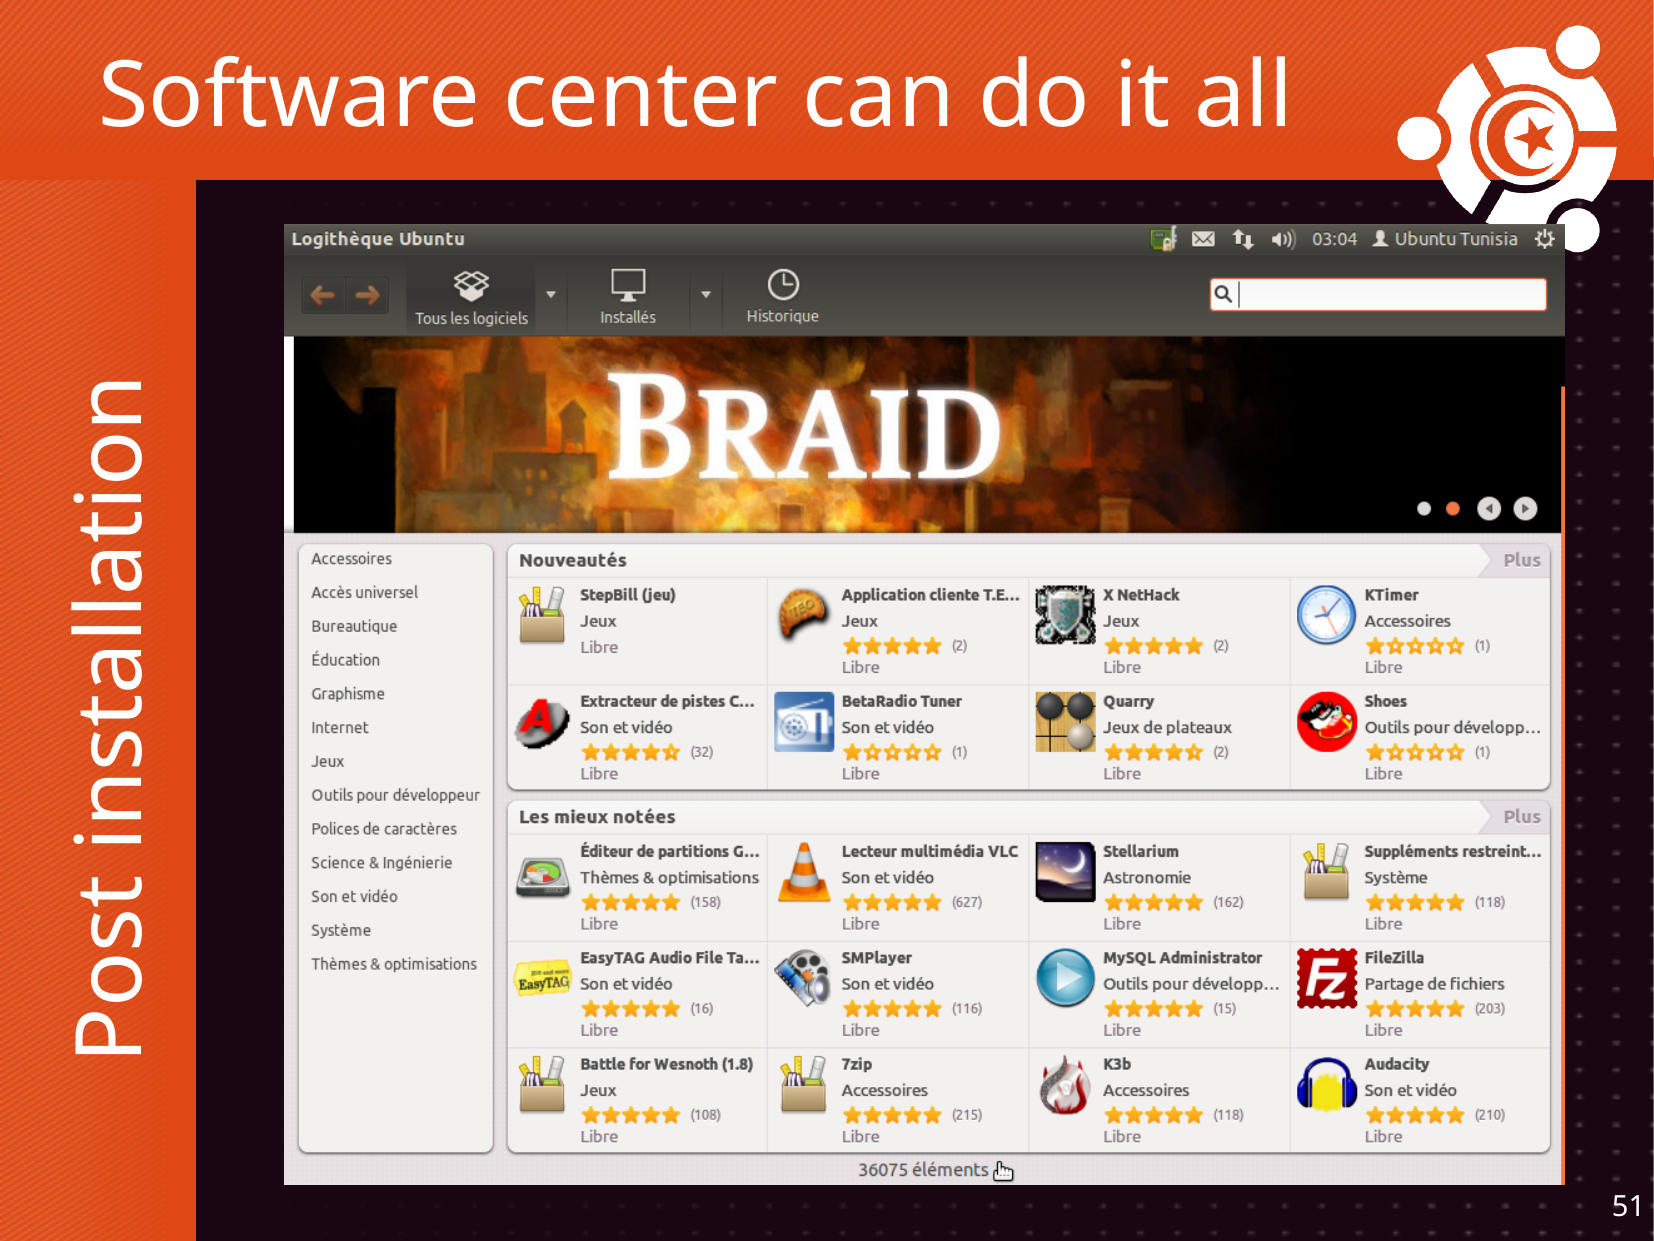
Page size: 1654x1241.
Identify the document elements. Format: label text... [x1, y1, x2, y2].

title Post installation [17, 210, 196, 1229]
title Software center can do it all [0, 2, 1394, 181]
picture [0, 0, 1654, 1241]
